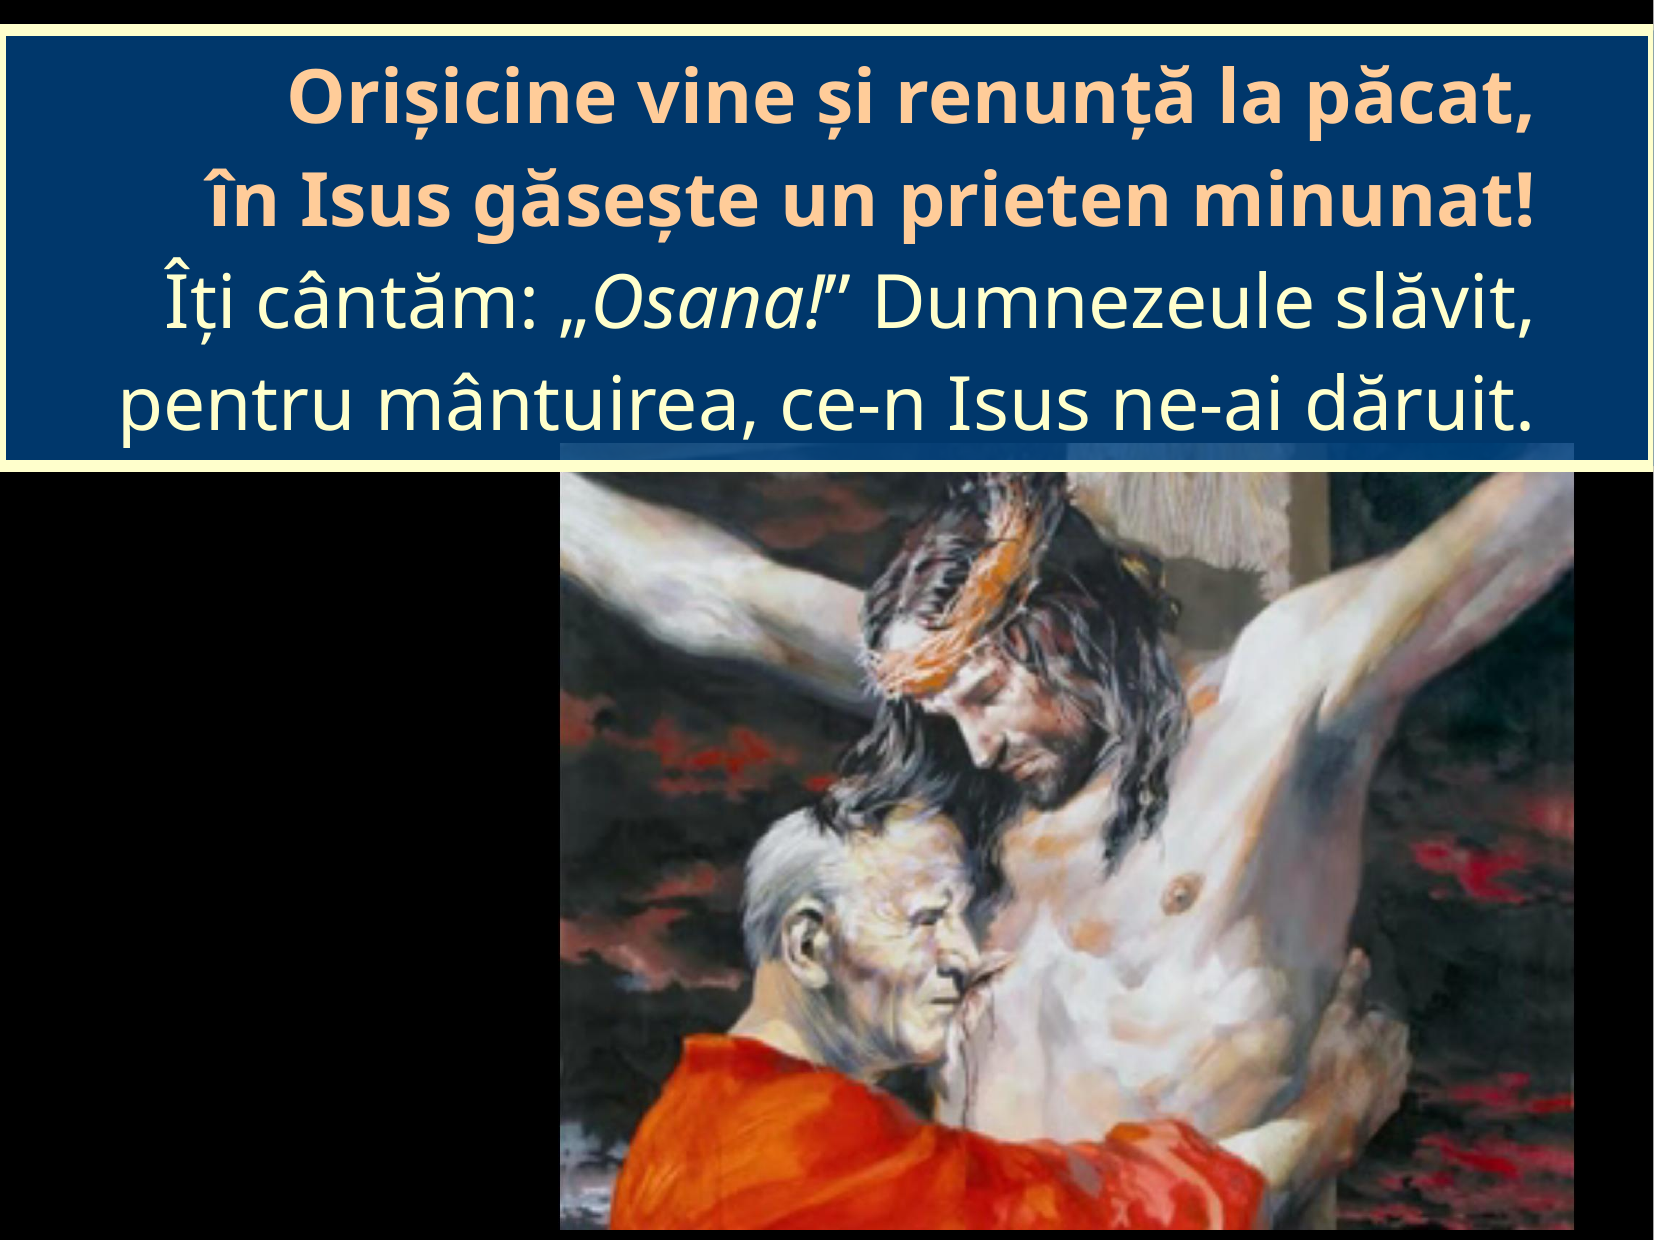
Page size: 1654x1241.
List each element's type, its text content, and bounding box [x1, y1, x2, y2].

picture [558, 472, 1576, 1230]
text_box Orişicine vine şi renunţă la păcat, în Isus găseşte un prieten minunat! Îţi cântăm: „Osana!” Dumnezeule slăvit, pentru mântuirea, ce-n Isus ne-ai dăruit. [0, 51, 1654, 446]
